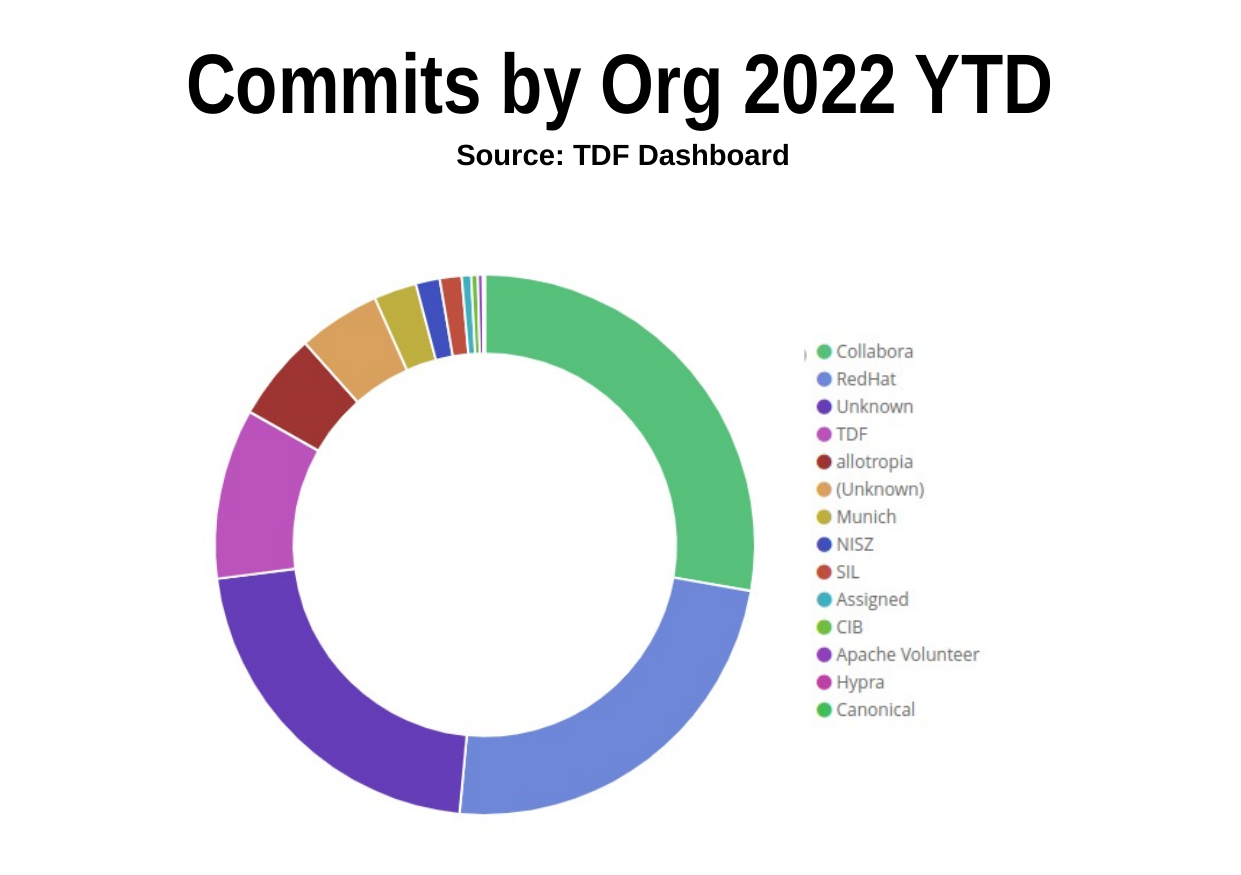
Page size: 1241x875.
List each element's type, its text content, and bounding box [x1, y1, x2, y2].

text_box Source: TDF Dashboard [441, 131, 806, 185]
picture [190, 250, 780, 840]
picture [804, 331, 994, 728]
title Commits by Org 2022 YTD [11, 0, 1229, 173]
